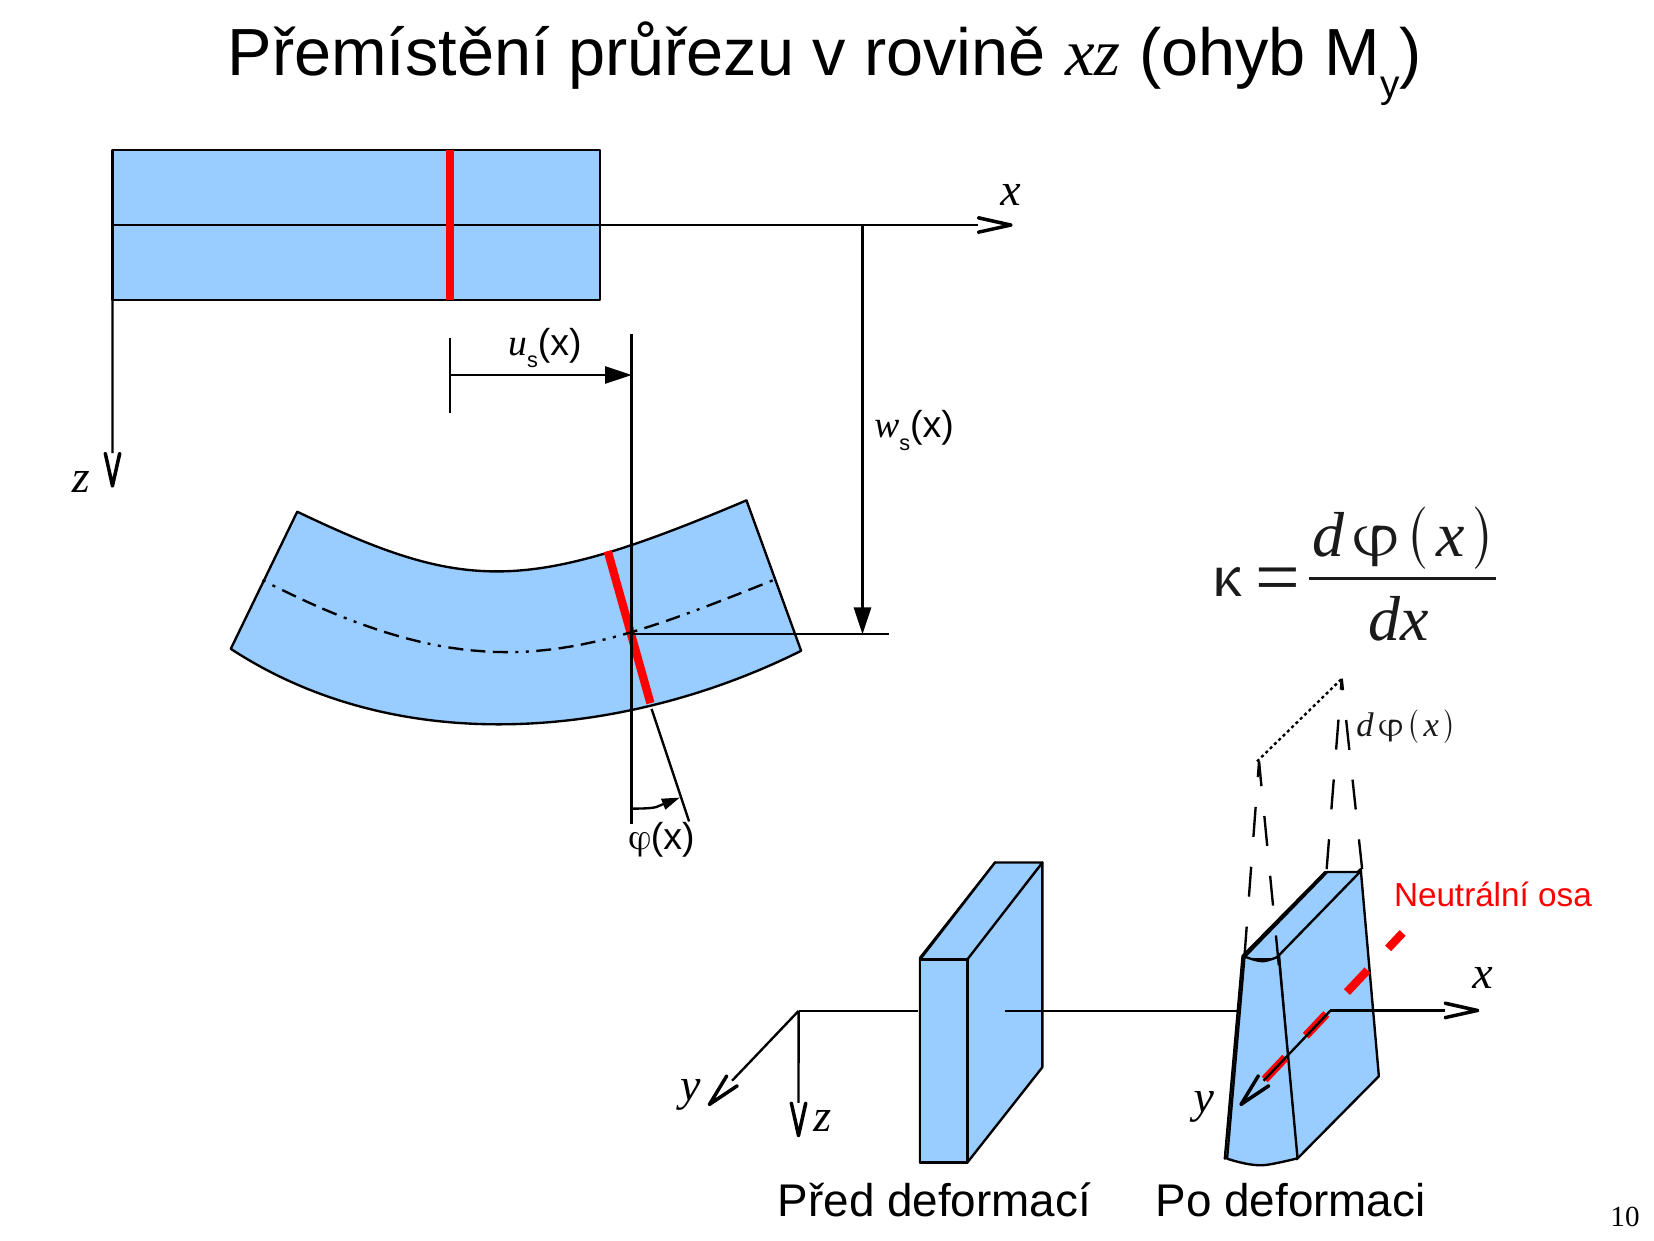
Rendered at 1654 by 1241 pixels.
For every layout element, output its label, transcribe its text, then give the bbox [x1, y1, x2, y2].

chart [1341, 706, 1462, 746]
text_box y [665, 1052, 721, 1137]
text_box z [798, 1082, 854, 1168]
text_box y [1178, 1063, 1235, 1149]
text_box Po deformaci [1141, 1167, 1554, 1240]
text_box [613, 545, 630, 611]
title Přemístění průřezu v rovině xz (ohyb My) [37, 8, 1613, 113]
text_box ws(x) [859, 396, 969, 466]
text_box Před deformací [763, 1167, 1141, 1240]
text_box us(x) [493, 313, 597, 383]
text_box [114, 226, 600, 301]
text_box [633, 500, 795, 633]
text_box [920, 862, 1043, 1163]
chart [1188, 501, 1513, 654]
text_box x [1457, 940, 1514, 1025]
text_box j(x) [613, 808, 710, 873]
text_box [633, 635, 802, 710]
text_box Neutrální osa [1379, 869, 1608, 926]
text_box [1224, 869, 1379, 1166]
text_box x [985, 157, 1042, 242]
text_box z [57, 444, 113, 529]
text_box [112, 150, 446, 224]
text_box [454, 150, 600, 224]
text_box [230, 511, 630, 725]
